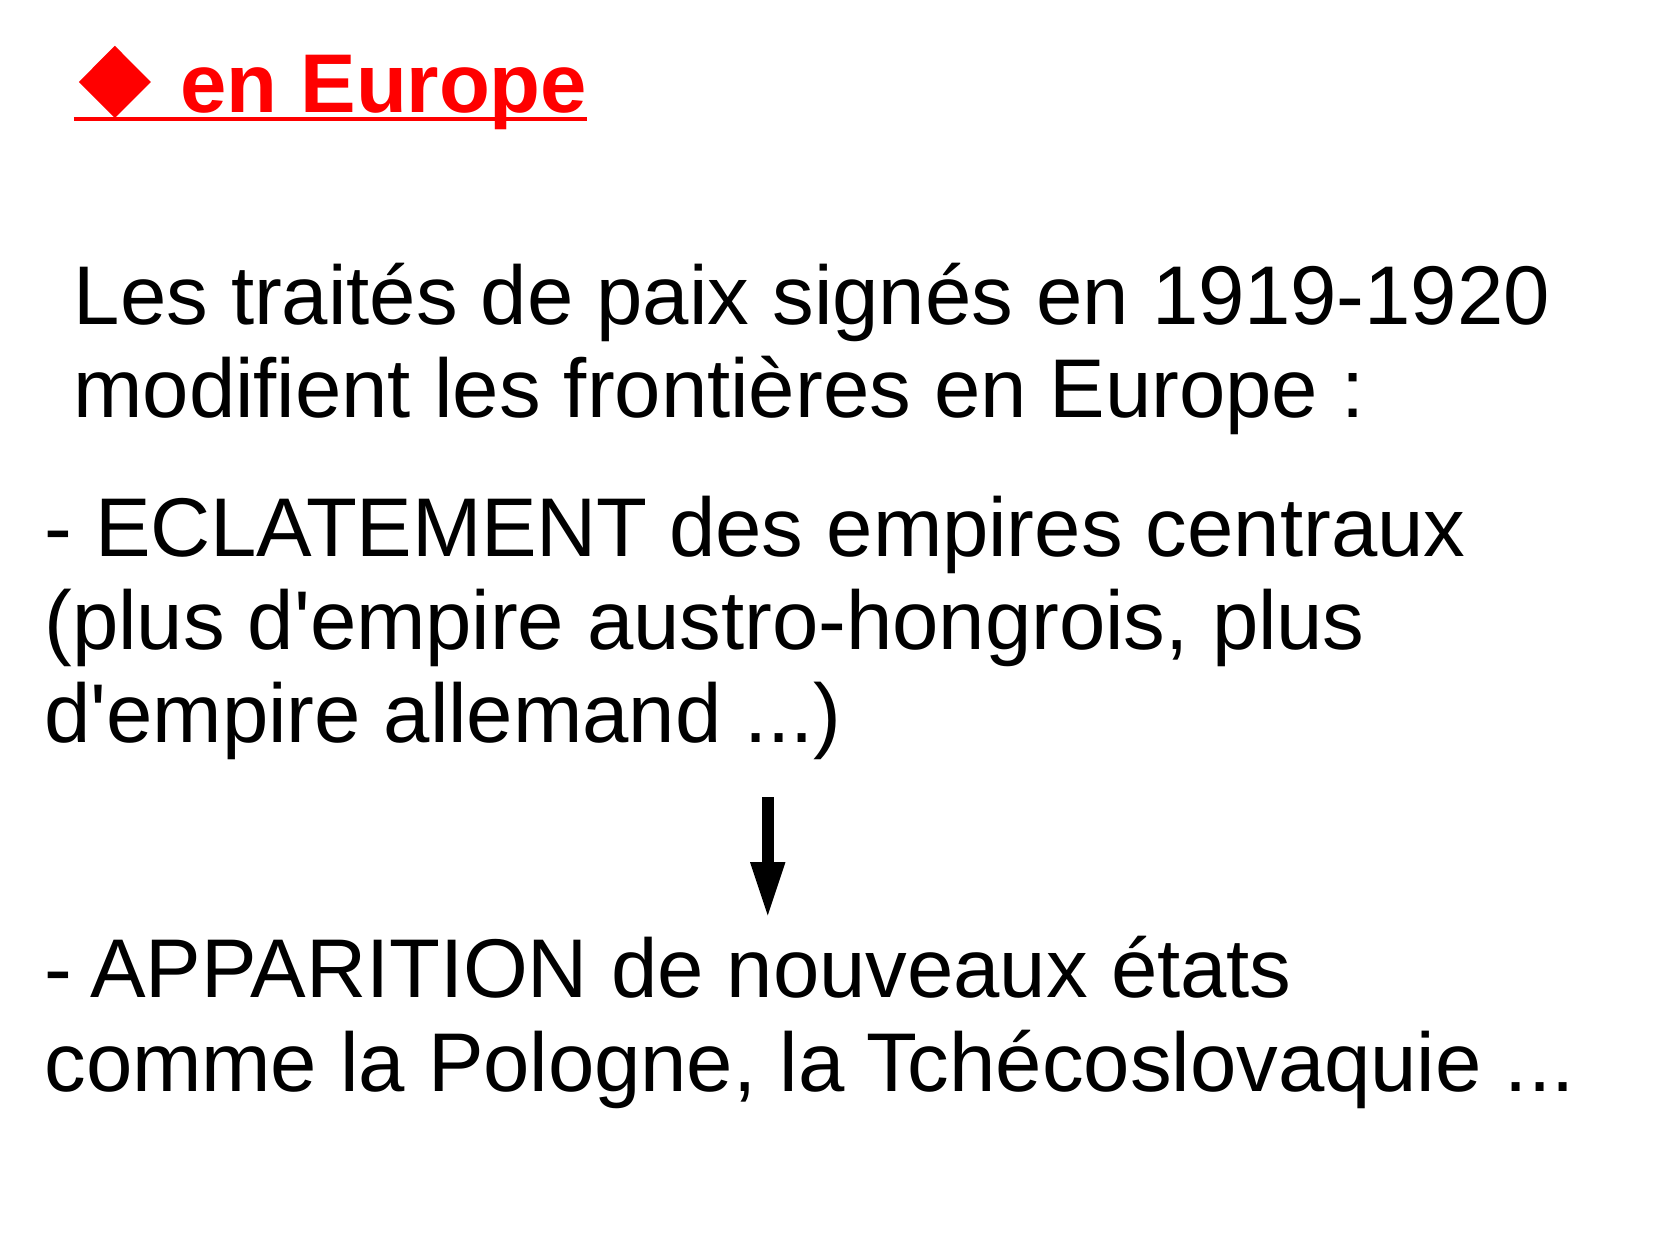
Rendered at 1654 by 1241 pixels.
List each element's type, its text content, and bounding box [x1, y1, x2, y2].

text_box Les traités de paix signés en 1919-1920 modifient les frontières en Europe : [59, 242, 1595, 443]
text_box - ECLATEMENT des empires centraux (plus d'empire austro-hongrois, plus d'empire allemand ...) [29, 473, 1595, 768]
text_box  en Europe [59, 29, 1565, 138]
text_box - APPARITION de nouveaux états comme la Pologne, la Tchécoslovaquie ... [29, 915, 1595, 1117]
